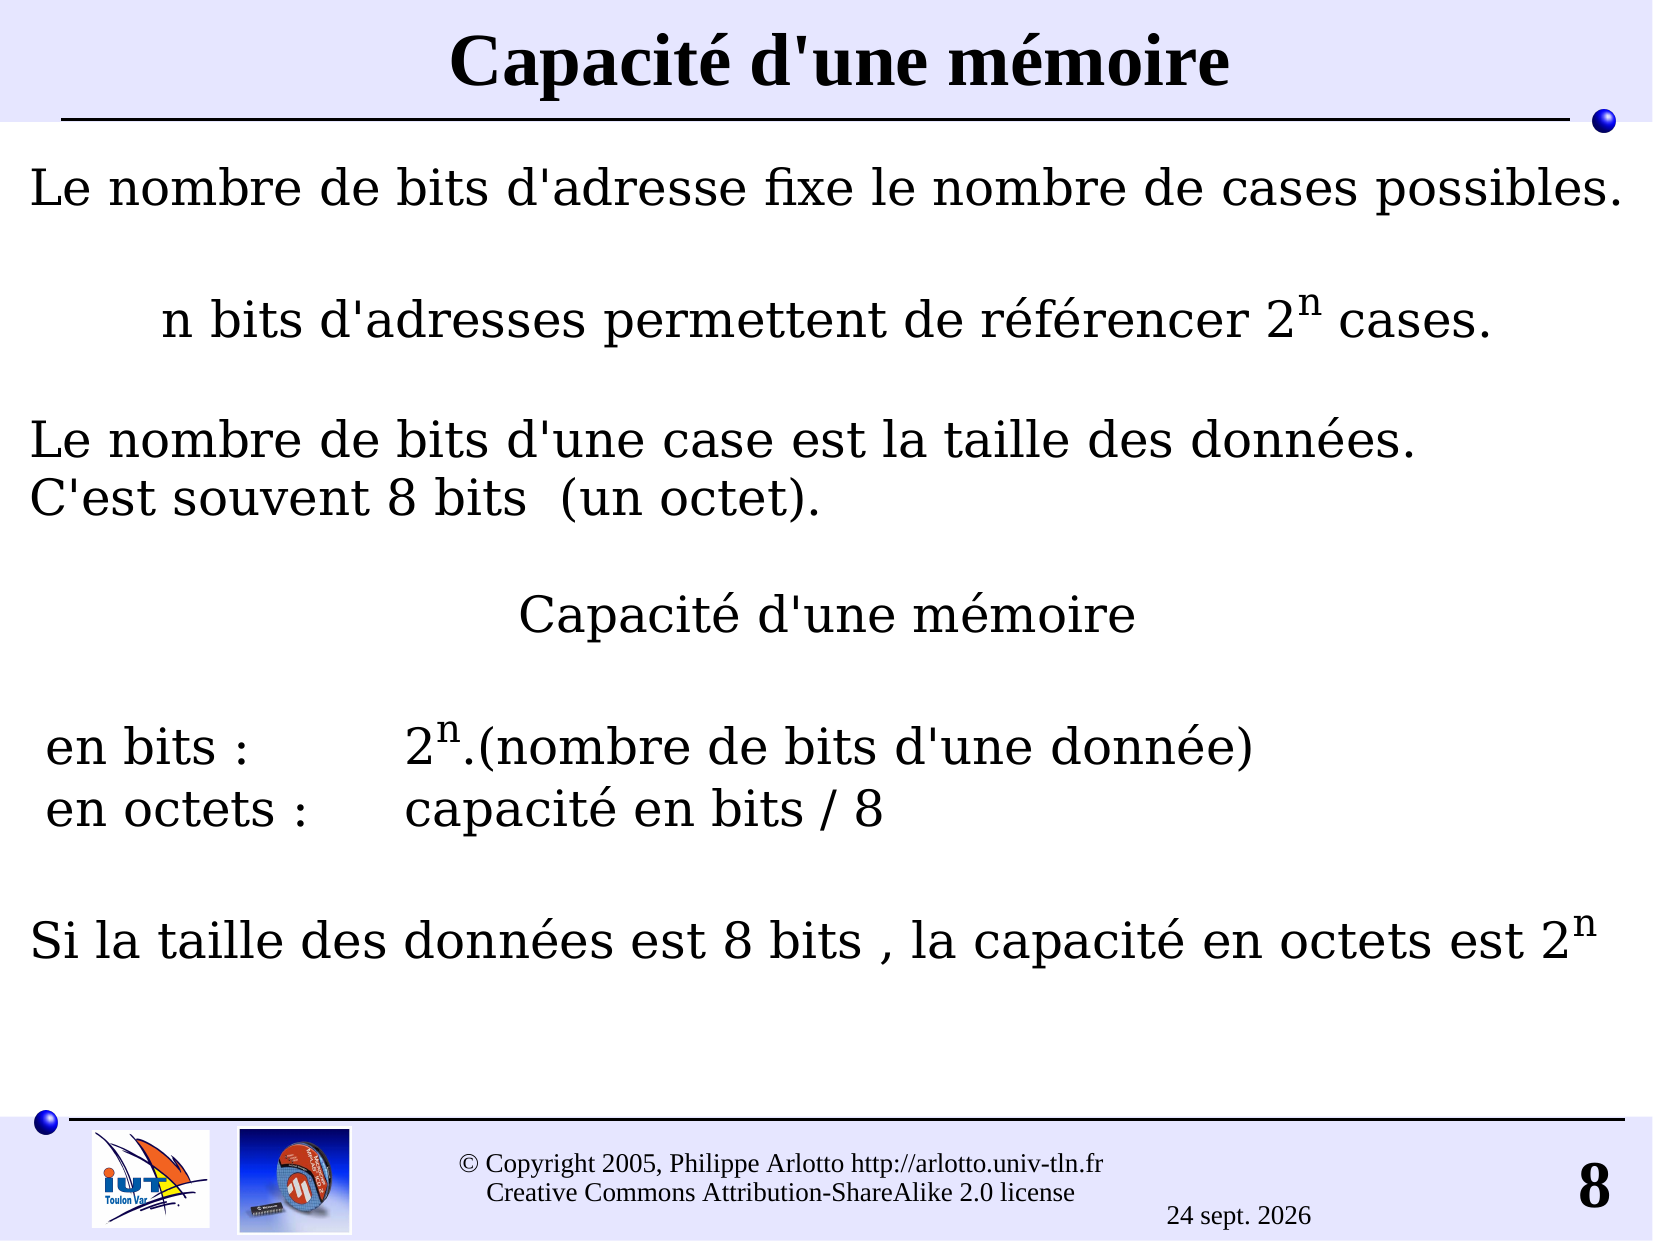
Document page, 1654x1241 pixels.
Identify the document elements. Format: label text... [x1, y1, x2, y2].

text_box Le nombre de bits d'adresse fixe le nombre de cases possibles. n bits d'adresses permettent de référencer 2n cases. Le nombre de bits d'une case est la taille des données. C'est souvent 8 bits (un octet). Capacité d'une mémoire en bits : 2n.(nombre de bits d'une donnée) en octets : capacité en bits / 8 Si la taille des données est 8 bits , la capacité en octets est 2n [29, 158, 1627, 1033]
title Capacité d'une mémoire [95, 14, 1585, 107]
picture [237, 1126, 352, 1235]
